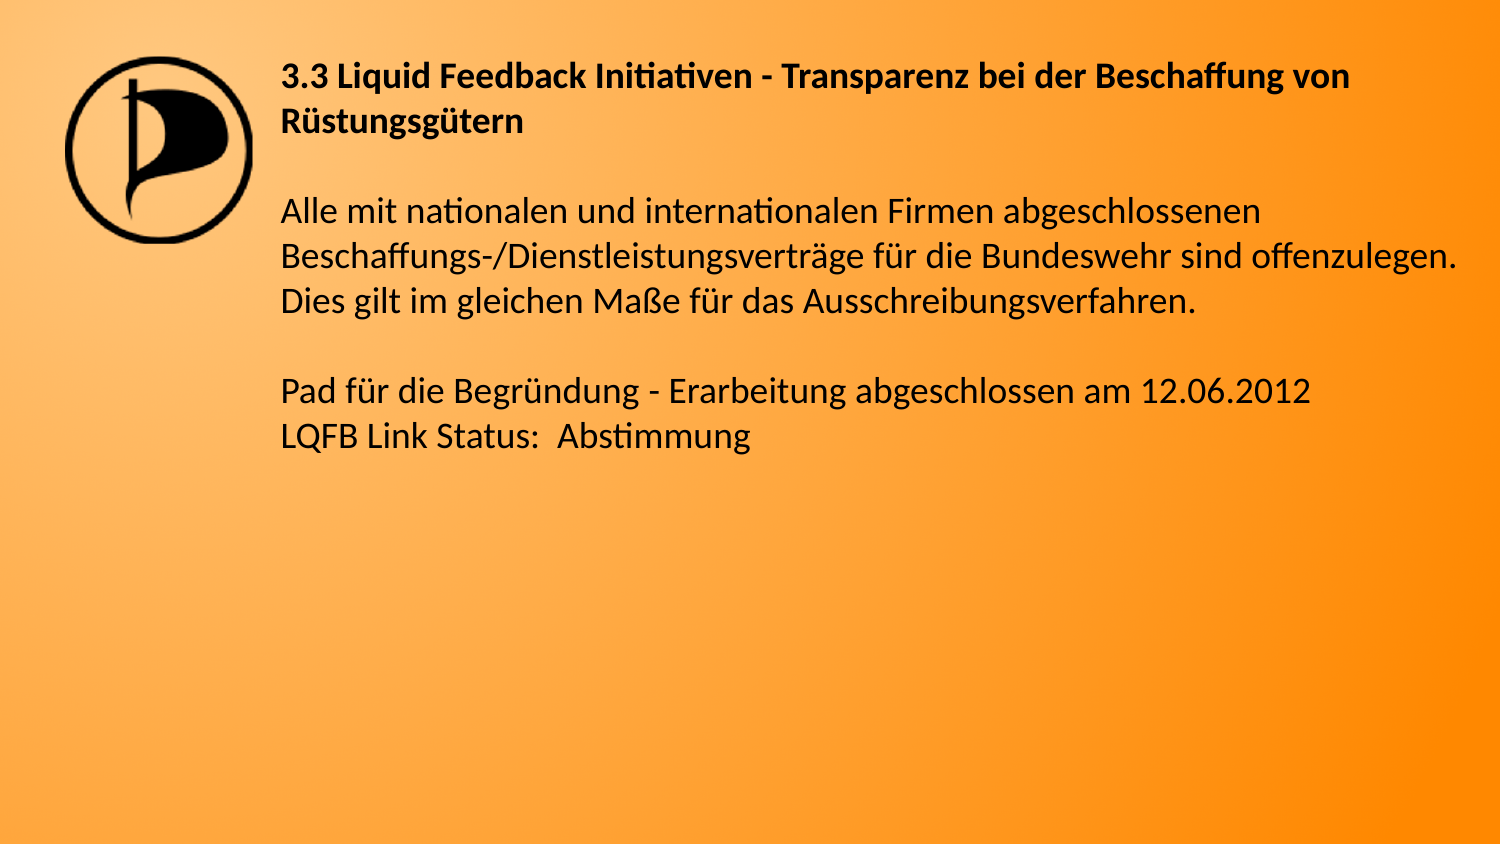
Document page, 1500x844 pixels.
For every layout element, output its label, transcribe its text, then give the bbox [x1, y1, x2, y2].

picture [0, 0, 1500, 844]
text_box 3.3 Liquid Feedback Initiativen - Transparenz bei der Beschaffung von Rüstungsgütern Alle mit nationalen und internationalen Firmen abgeschlossenen Beschaffungs-/Dienstleistungsverträge für die Bundeswehr sind offenzulegen. Dies gilt im gleichen Maße für das Ausschreibungsverfahren. Pad für die Begründung - Erarbeitung abgeschlossen am 12.06.2012 LQFB Link Status: Abstimmung [265, 43, 1500, 844]
